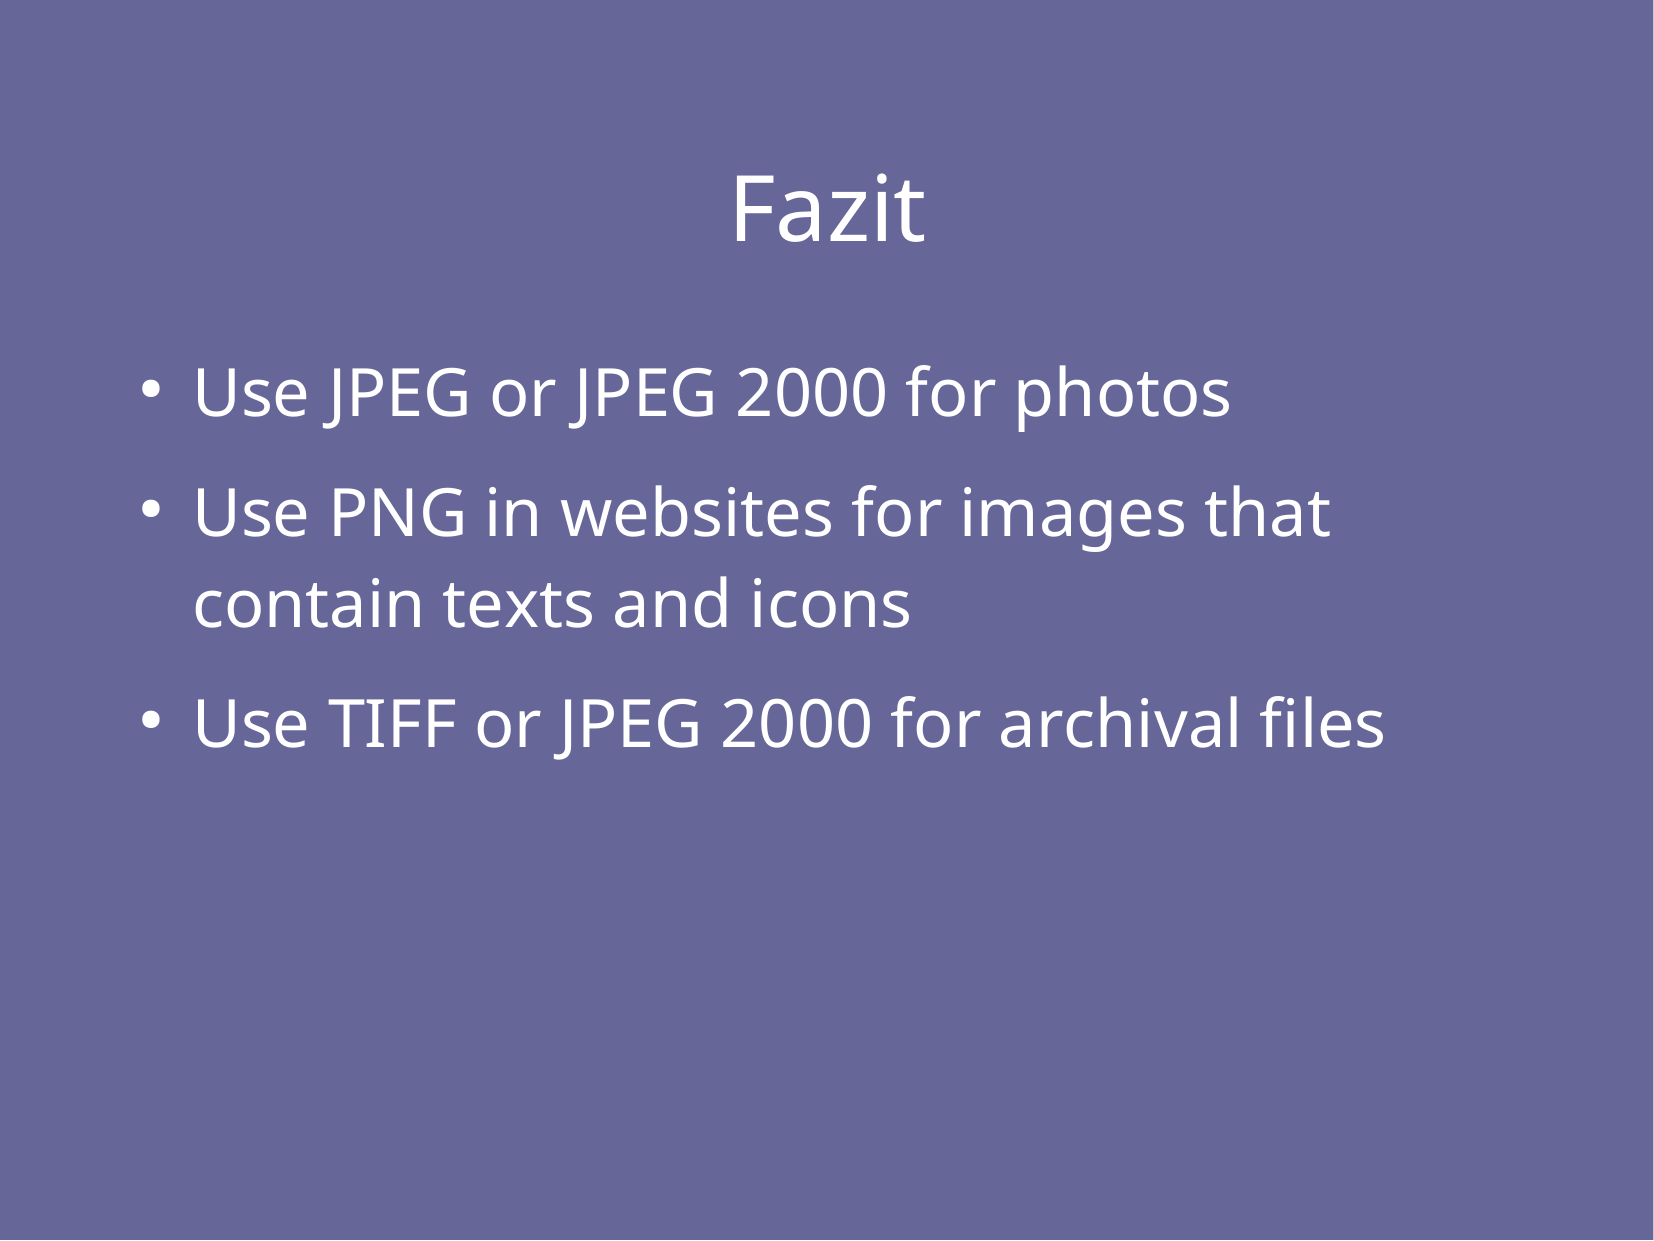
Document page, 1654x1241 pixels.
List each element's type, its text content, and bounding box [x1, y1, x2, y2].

title Fazit [121, 110, 1534, 303]
list Use JPEG or JPEG 2000 for photos Use PNG in websites for images that contain texts and icons Use TIFF or JPEG 2000 for archival files [121, 344, 1534, 1112]
